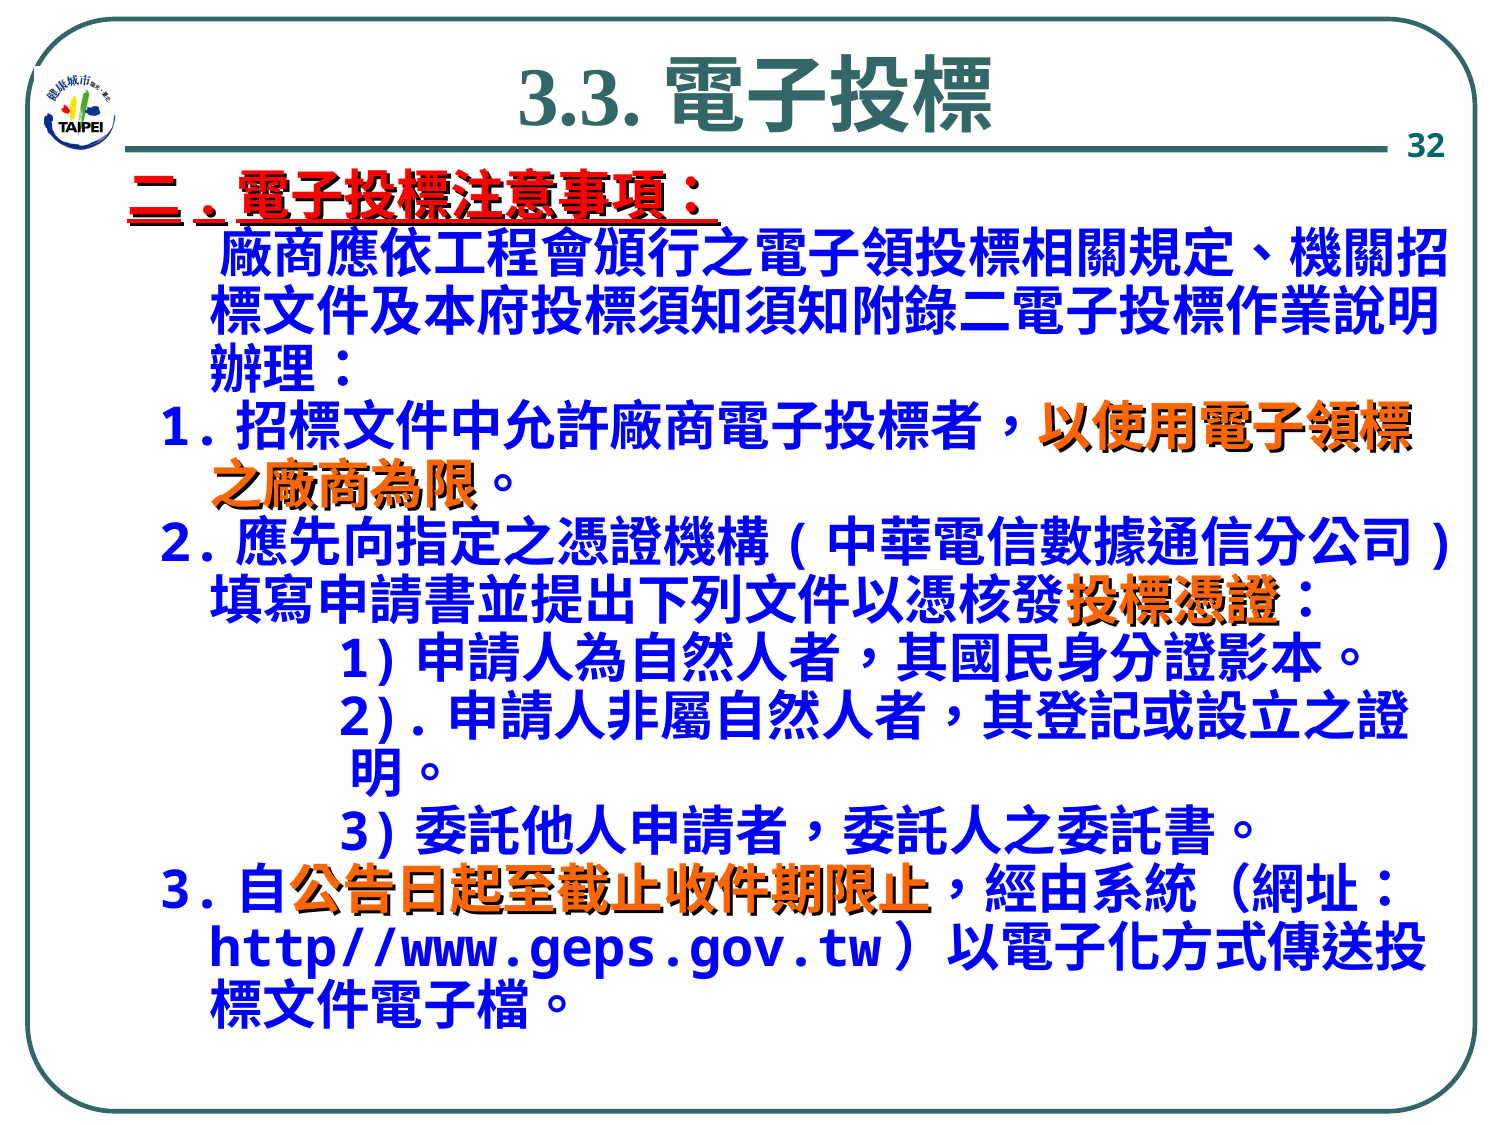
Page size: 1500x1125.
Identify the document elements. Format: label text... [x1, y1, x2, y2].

list 二.電子投標注意事項： 廠商應依工程會頒行之電子領投標相關規定、機關招標文件及本府投標須知須知附錄二電子投標作業說明辦理： 1.招標文件中允許廠商電子投標者，以使用電子領標之廠商為限。 2.應先向指定之憑證機構(中華電信數據通信分公司)填寫申請書並提出下列文件以憑核發投標憑證： 1)申請人為自然人者，其國民身分證影本。 2).申請人非屬自然人者，其登記或設立之證明。 3)委託他人申請者，委託人之委託書。 3.自公告日起至截止收件期限止，經由系統（網址：http//www.geps.gov.tw）以電子化方式傳送投標文件電子檔。 [30, 160, 1475, 1052]
title 3.3.電子投標 [125, 31, 1388, 150]
